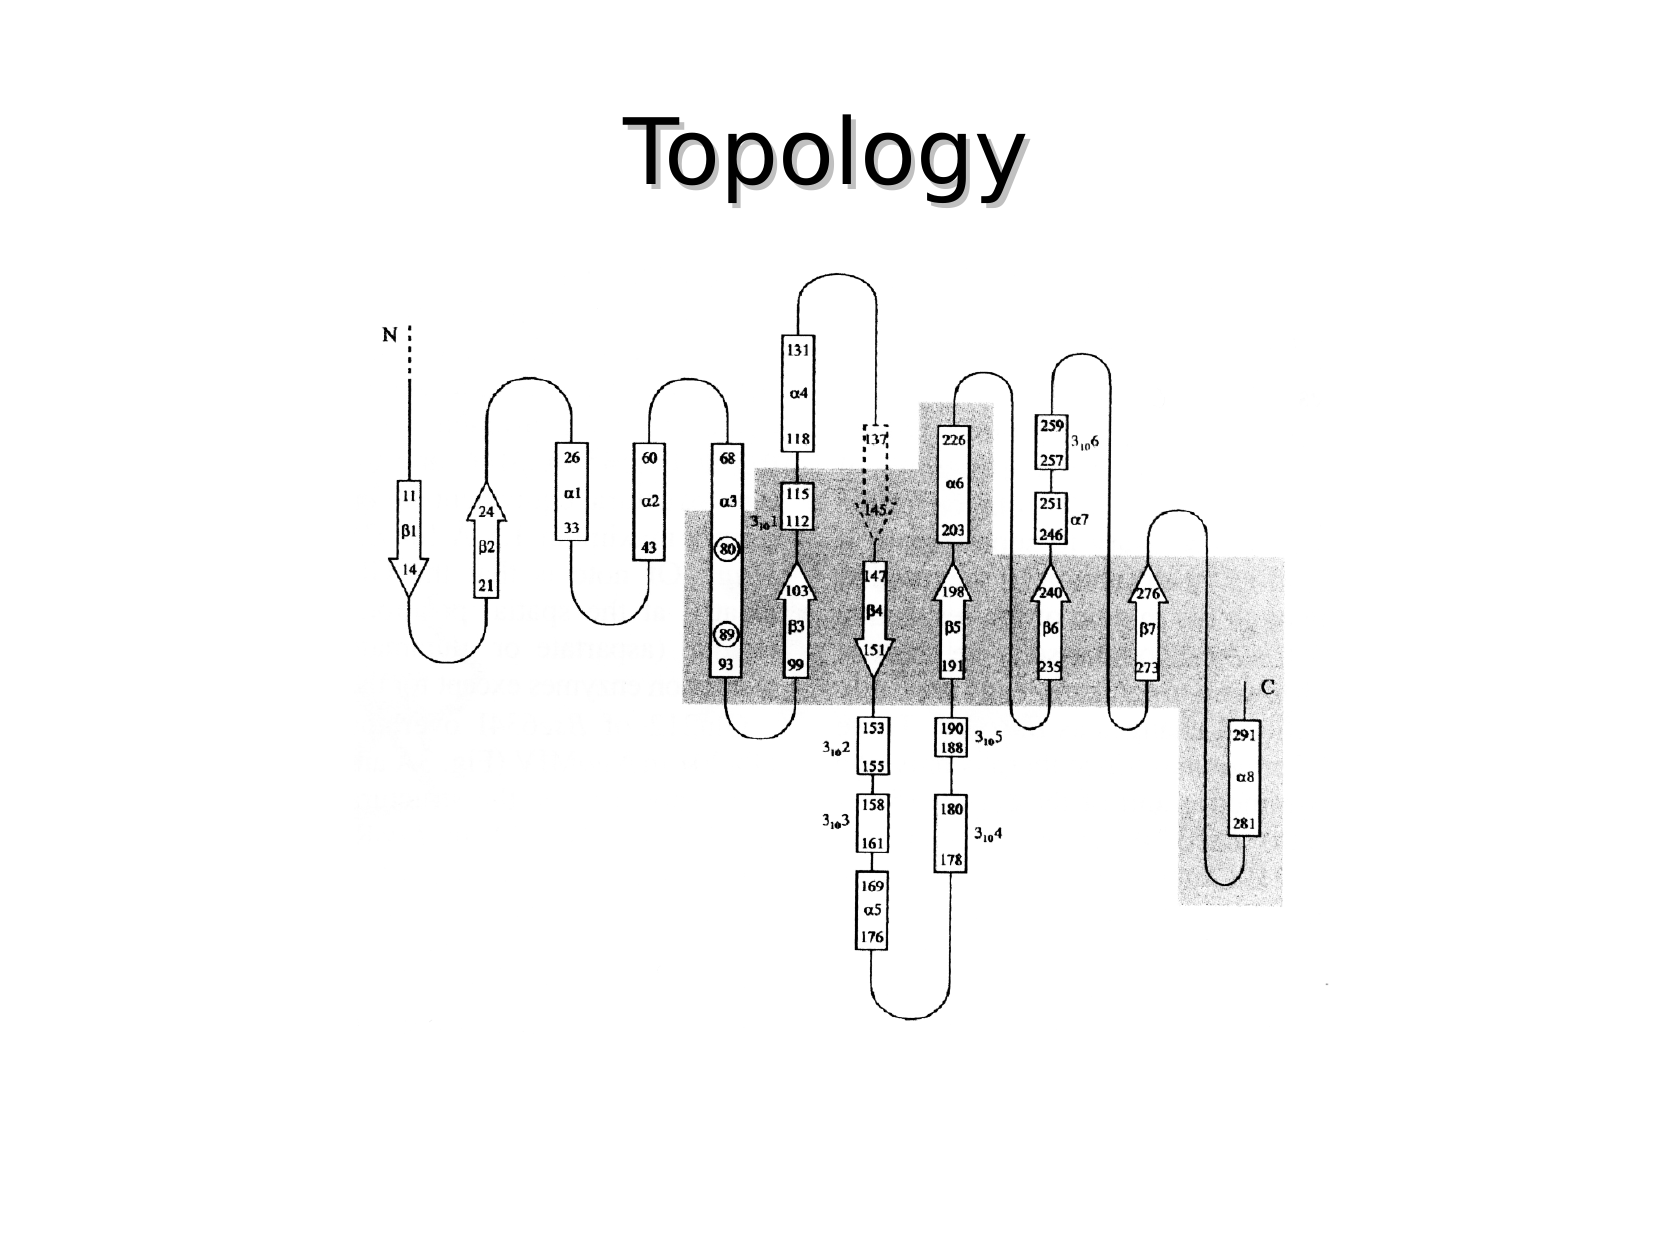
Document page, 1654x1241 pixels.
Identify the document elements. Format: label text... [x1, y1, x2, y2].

picture [354, 267, 1329, 1034]
title Topology [82, 49, 1571, 257]
